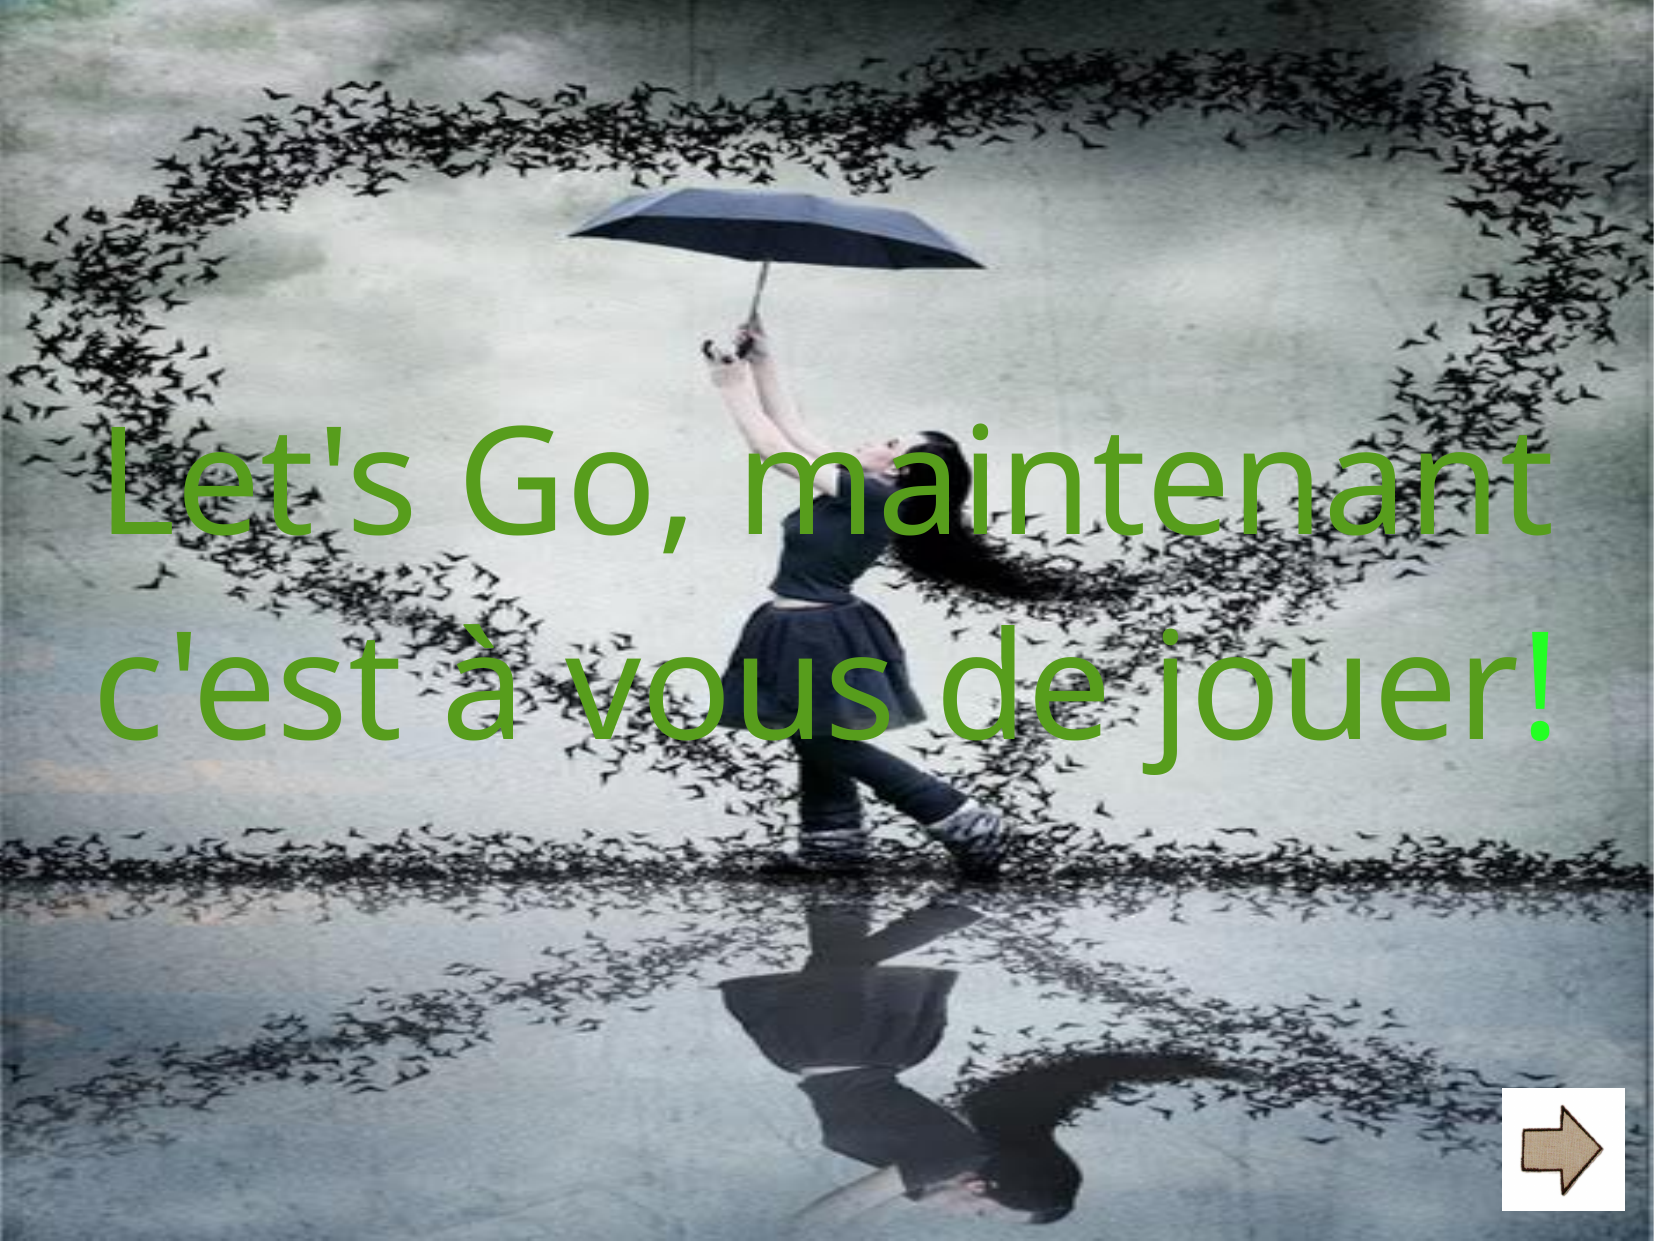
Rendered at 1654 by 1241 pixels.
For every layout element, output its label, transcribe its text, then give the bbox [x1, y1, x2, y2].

picture [0, 0, 1654, 1241]
subtitle Let's Go, maintenant c'est à vous de jouer! [82, 49, 1571, 1109]
